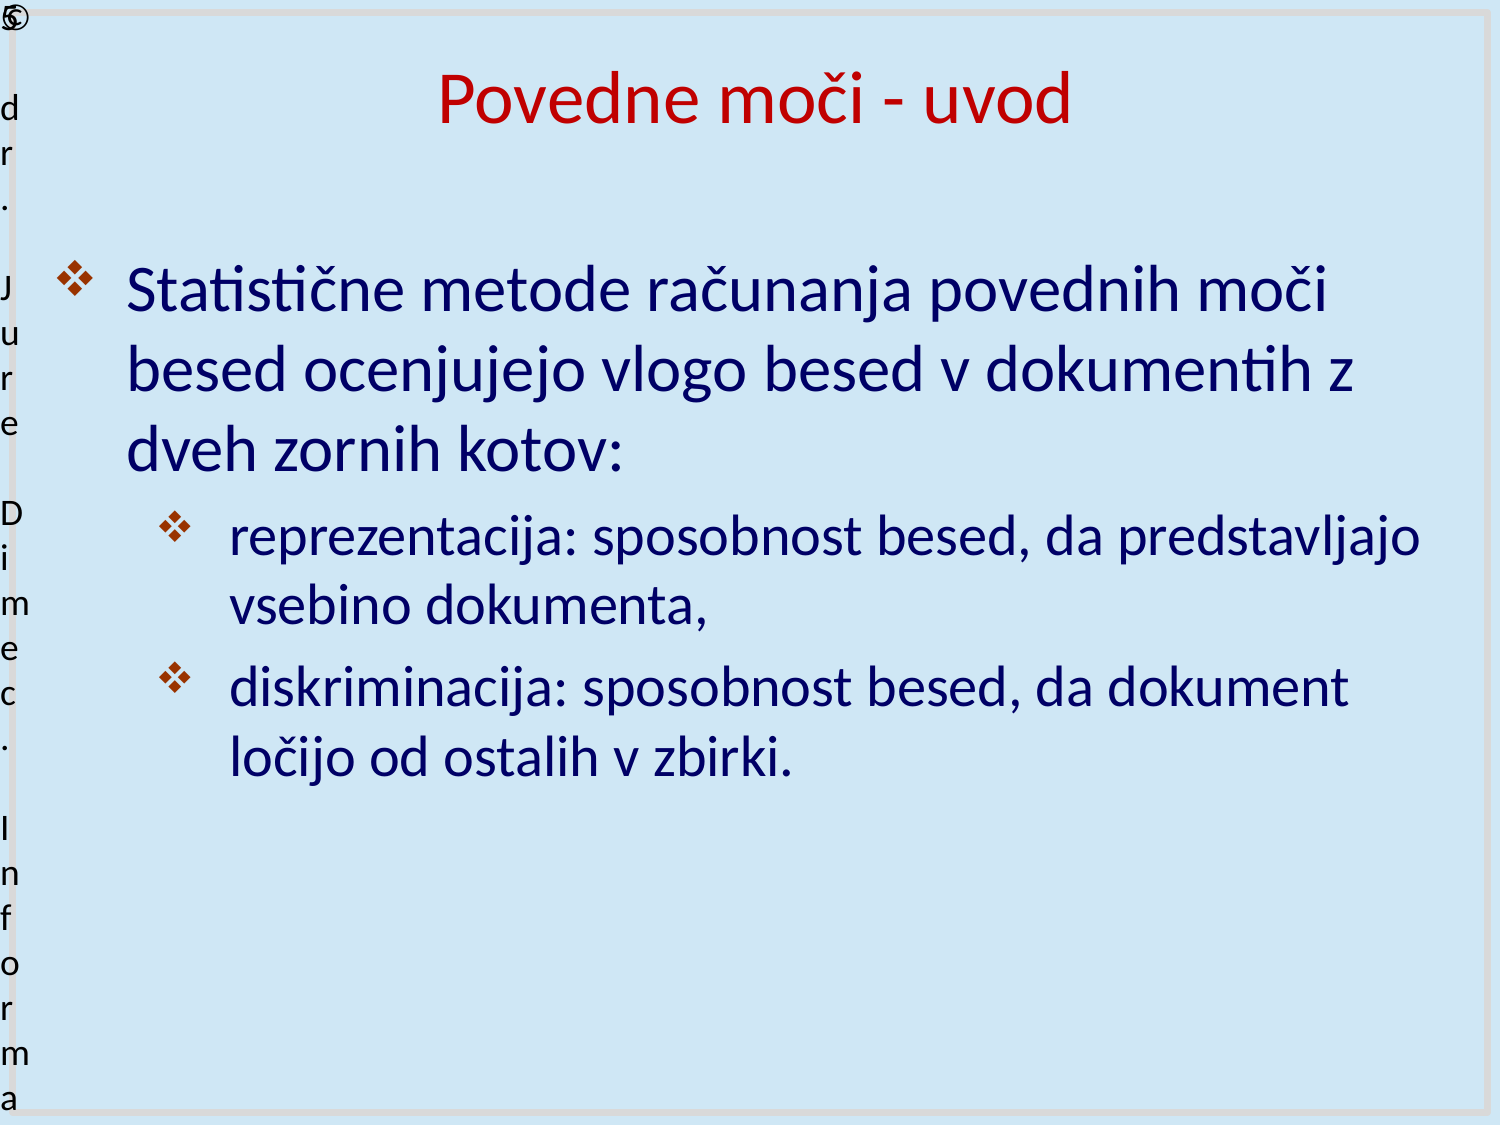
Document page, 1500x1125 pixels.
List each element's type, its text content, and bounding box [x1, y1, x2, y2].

list Statistične metode računanja povednih moči besed ocenjujejo vlogo besed v dokumentih z dveh zornih kotov: reprezentacija: sposobnost besed, da predstavljajo vsebino dokumenta, diskriminacija: sposobnost besed, da dokument ločijo od ostalih v zbirki. [37, 237, 1475, 1050]
title Povedne moči - uvod [37, 37, 1475, 150]
